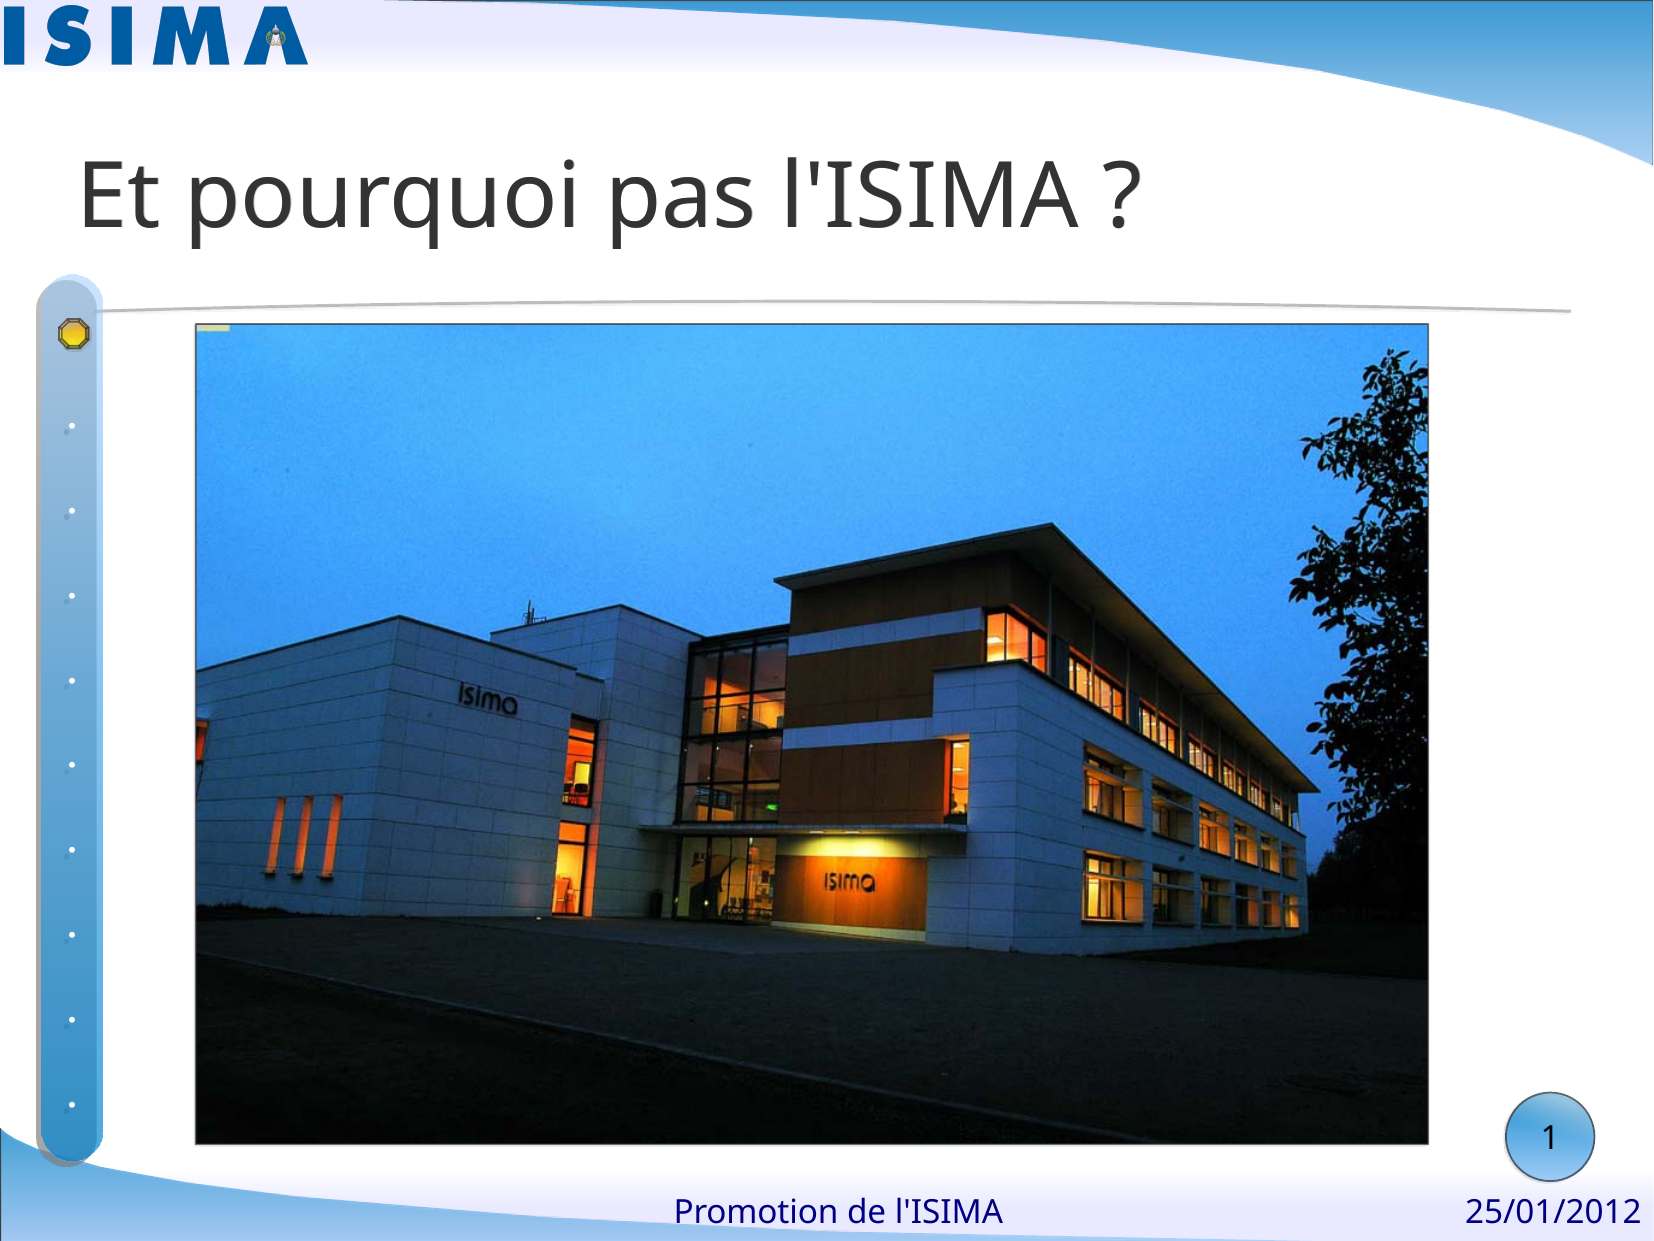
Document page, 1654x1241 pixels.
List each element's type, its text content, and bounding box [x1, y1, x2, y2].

title Et pourquoi pas l'ISIMA ? [76, 88, 1565, 296]
picture [4, 5, 308, 66]
text_box [59, 318, 89, 349]
picture [196, 324, 1428, 1144]
